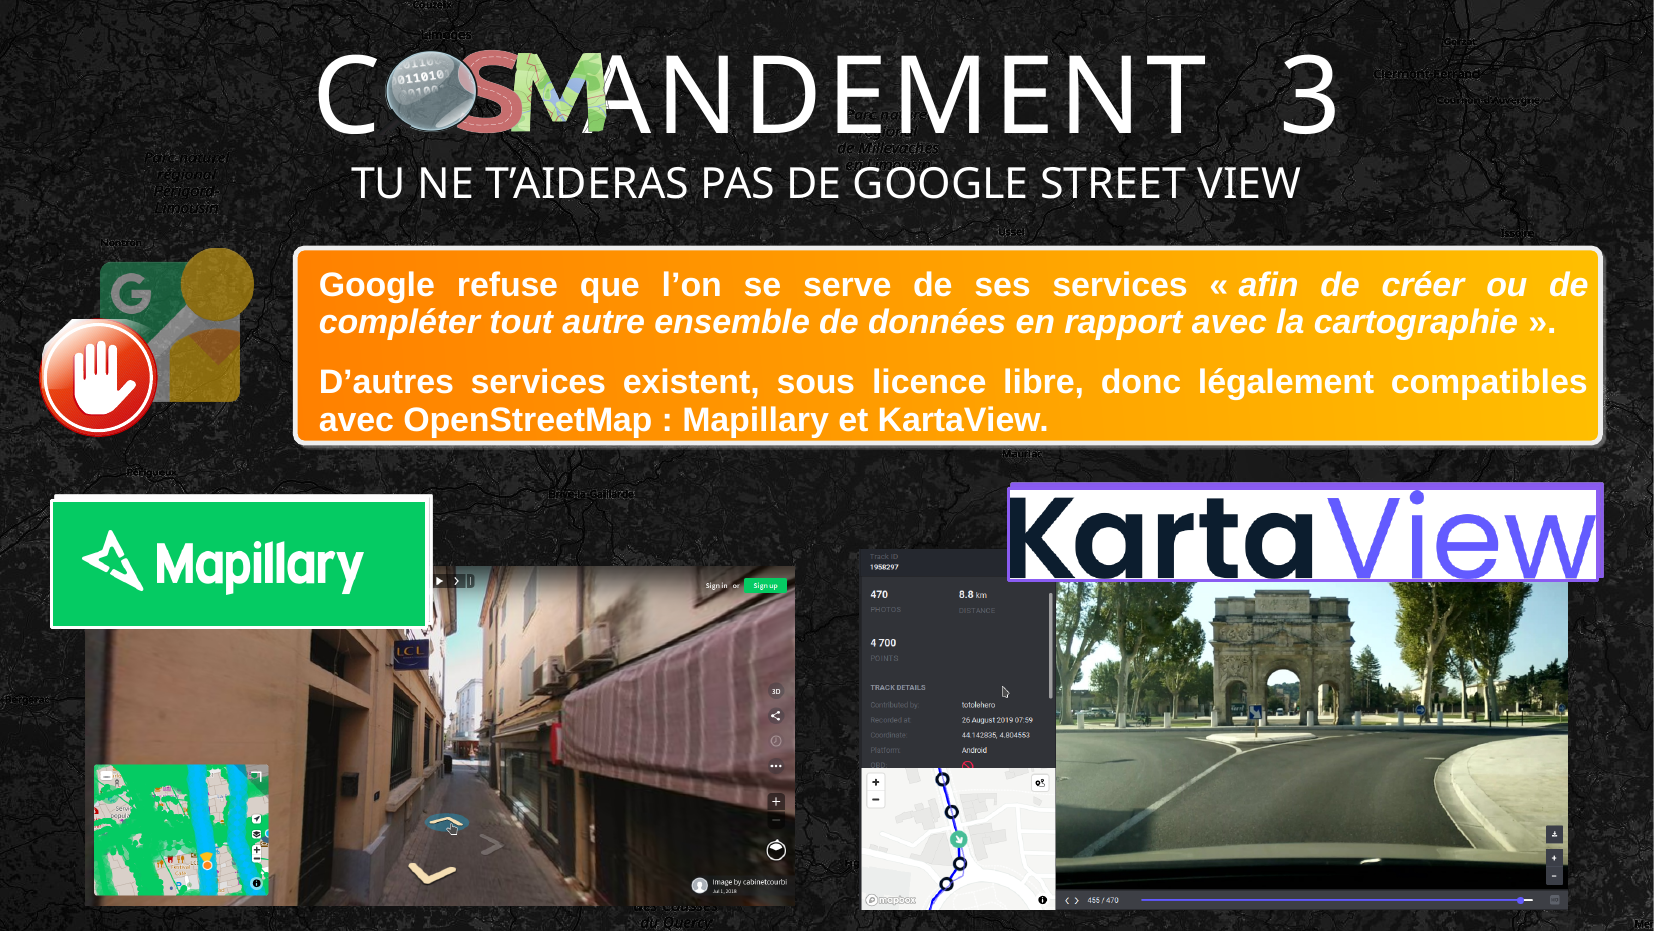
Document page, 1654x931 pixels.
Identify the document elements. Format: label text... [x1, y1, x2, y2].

text_box Tu ne t’aideras pas de Google Street View [330, 145, 1323, 225]
text_box [295, 248, 1601, 443]
title C ANDEMENT 3 [301, 13, 1353, 169]
picture [0, 0, 1654, 931]
list Google refuse que l’on se serve de ses services « afin de créer ou de compléter tout autre ensemble de données en rapport avec la cartographie ». D’autres services existent, sous licence libre, donc légalement compatibles avec OpenStreetMap : Mapillary et KartaView. [318, 265, 1589, 443]
